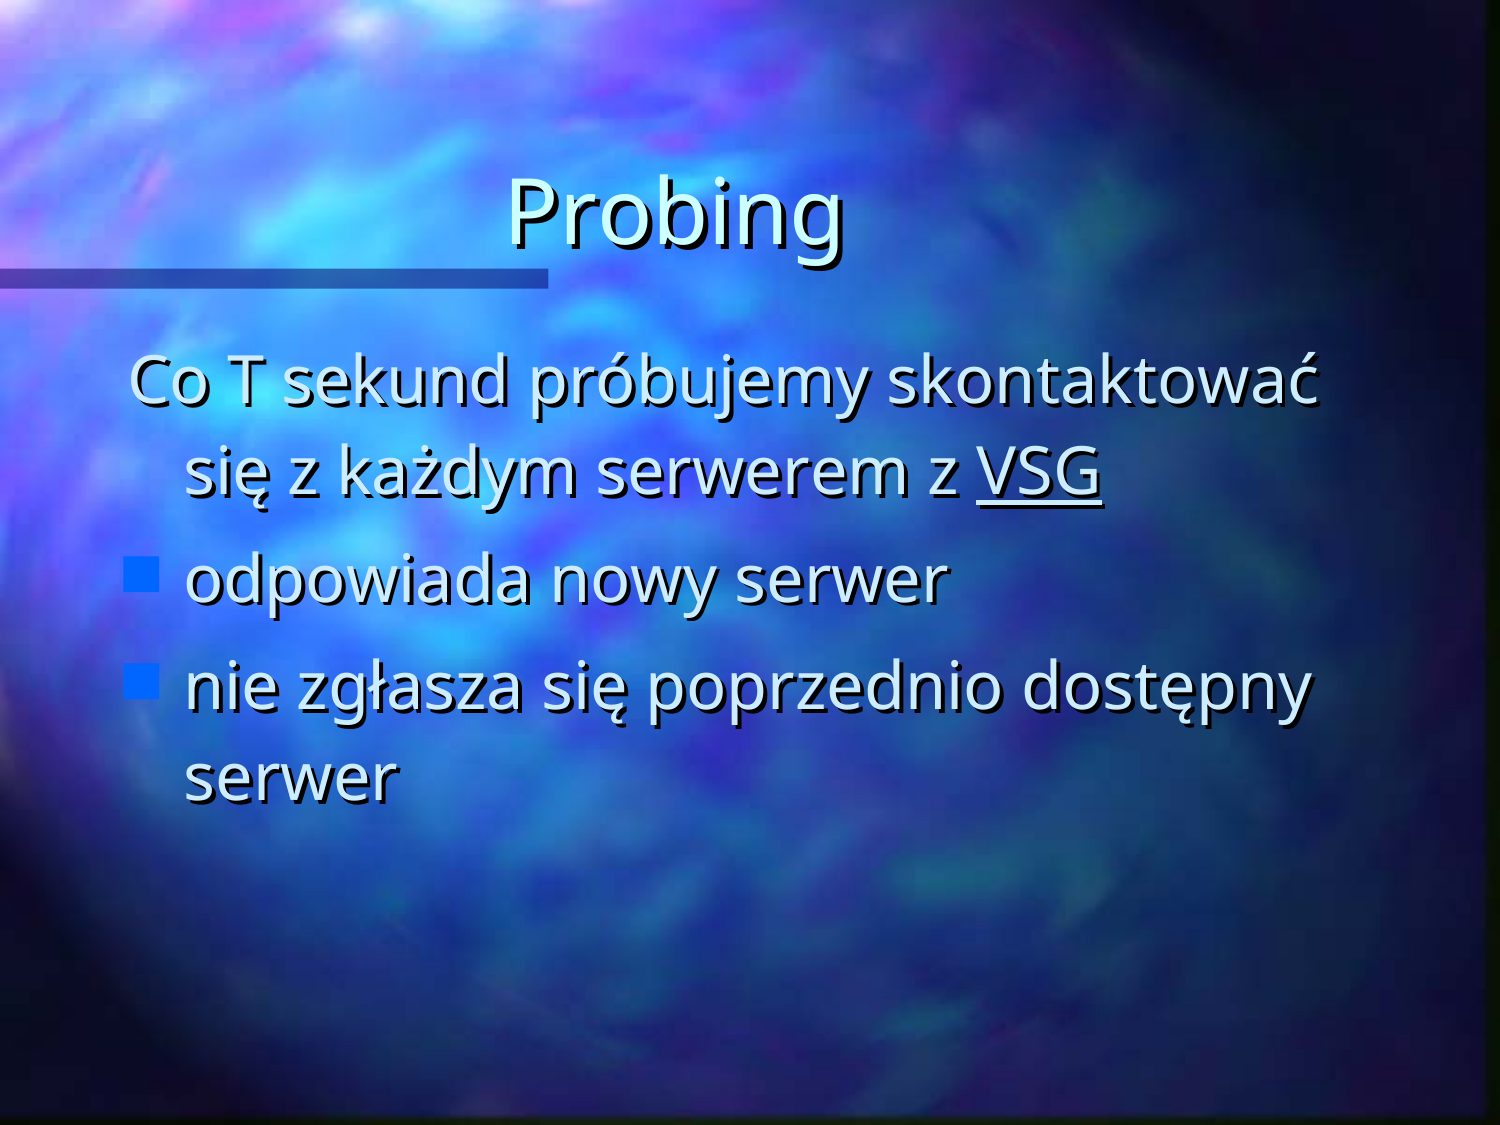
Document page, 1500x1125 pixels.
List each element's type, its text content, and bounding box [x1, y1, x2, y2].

list Co T sekund próbujemy skontaktować się z każdym serwerem z VSG odpowiada nowy serwer nie zgłasza się poprzednio dostępny serwer [112, 324, 1388, 1001]
picture [0, 0, 1500, 1125]
title Probing [37, 74, 1313, 275]
